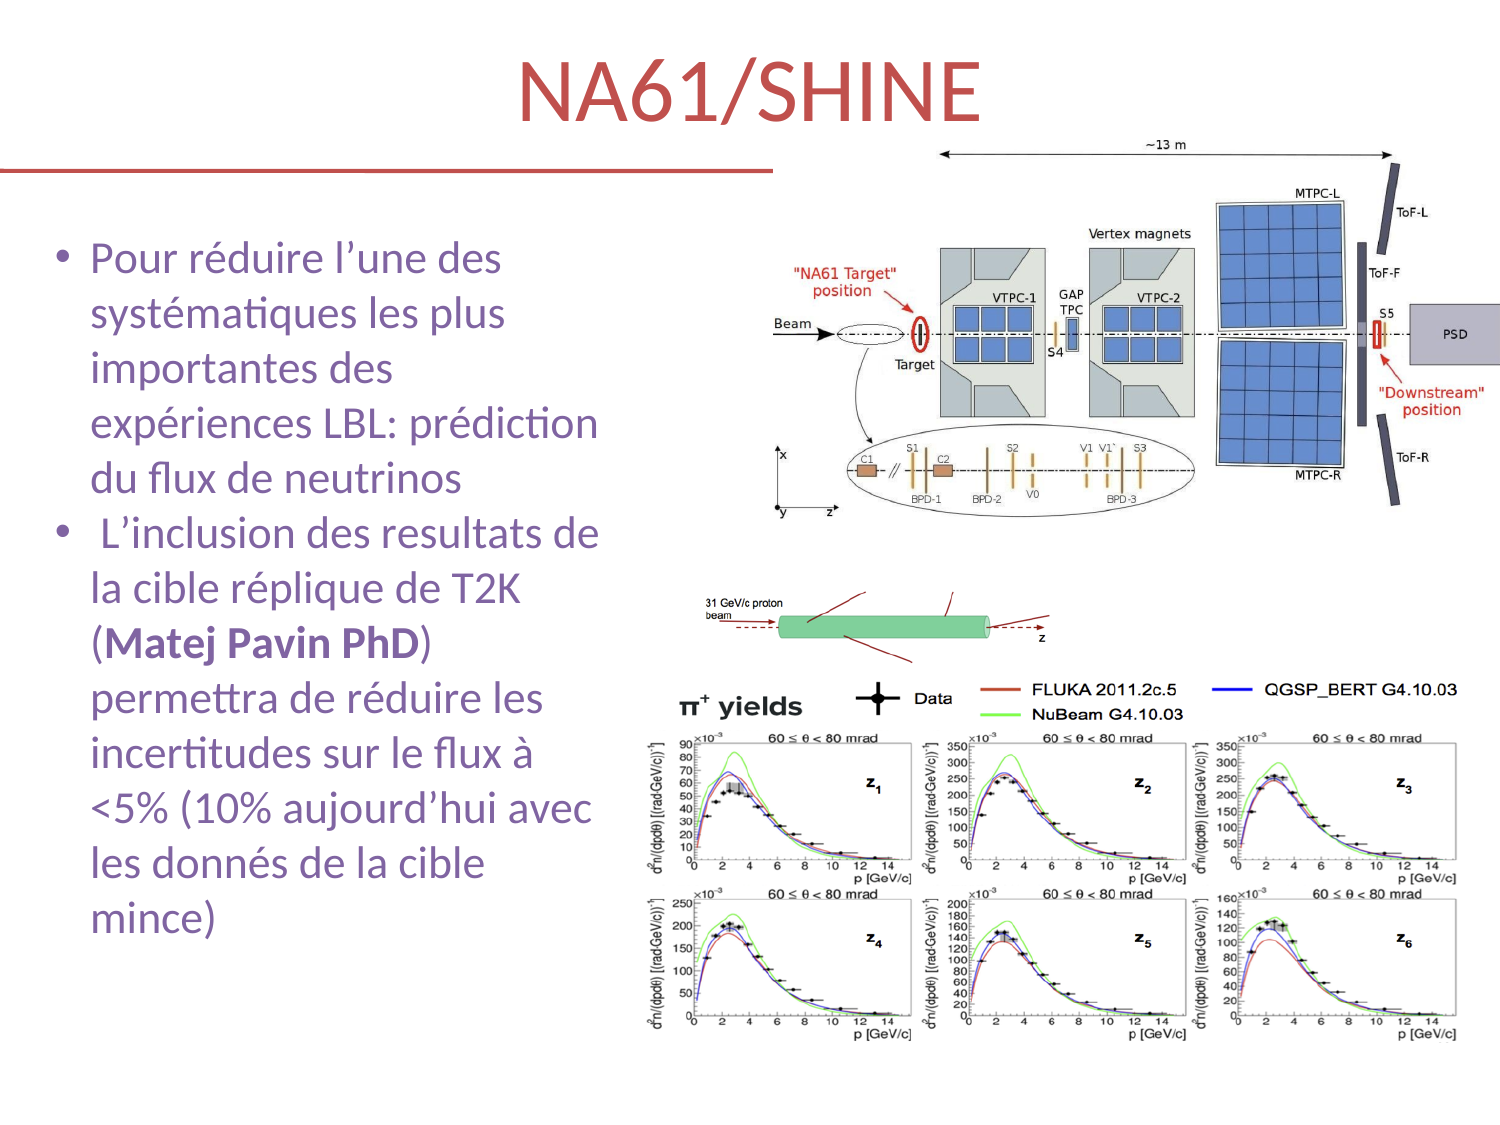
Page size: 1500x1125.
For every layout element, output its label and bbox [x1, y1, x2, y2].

picture [773, 140, 1500, 520]
picture [646, 573, 1460, 1043]
